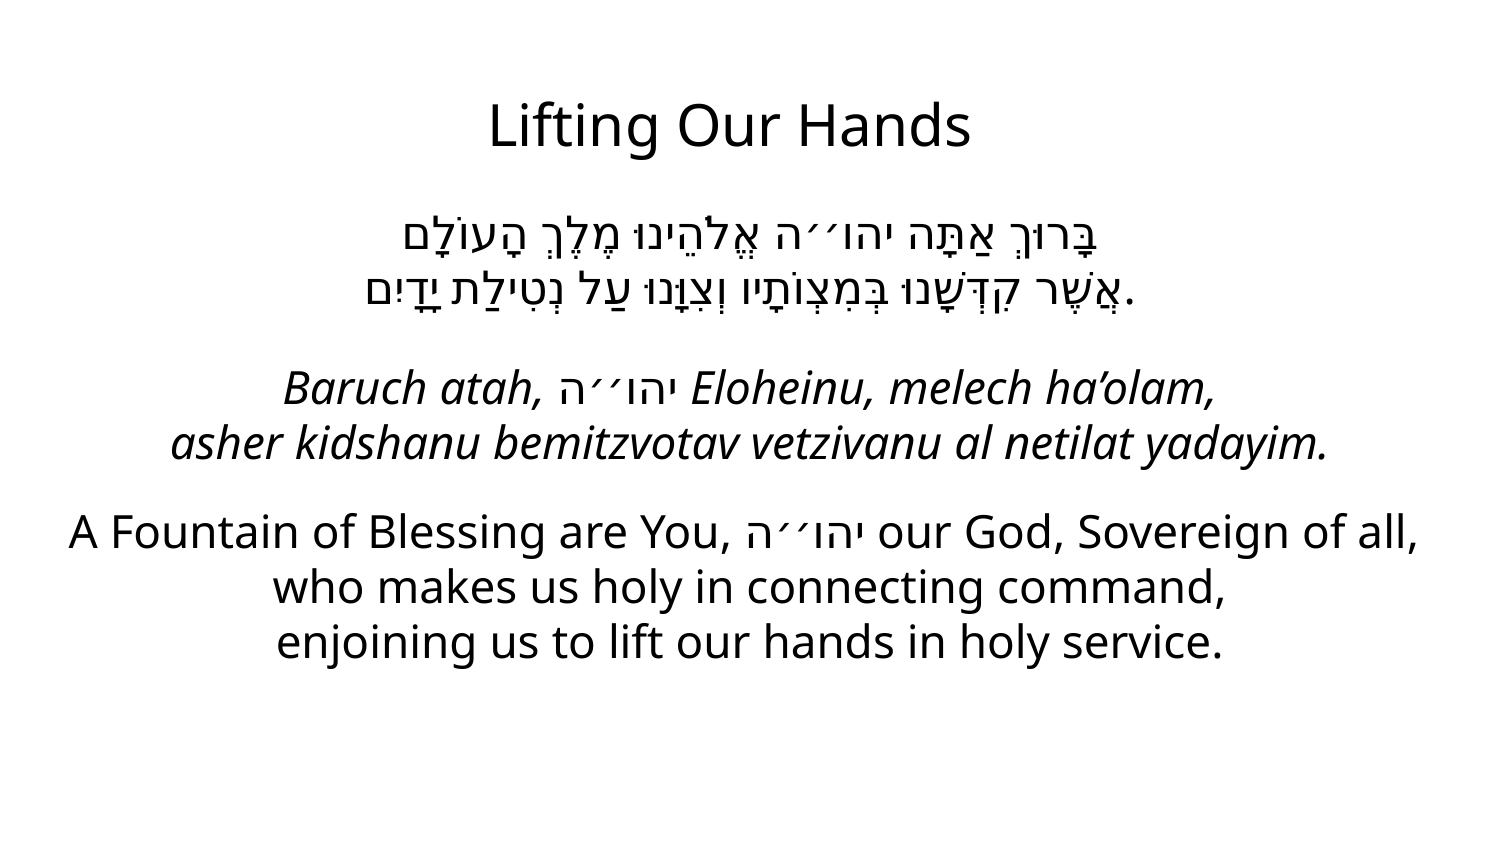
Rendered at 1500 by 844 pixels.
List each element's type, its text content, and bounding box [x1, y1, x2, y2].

list בָּרוּךְ אַתָּה יהו׳׳ה אֱלֹהֵינוּ מֶלֶךְ הָעוֹלָם אֲשֶׁר קִדְּשָׁנוּ בְּמִצְוֹתָיו וְצִוָּנוּ עַל נְטִילַת יָדָיִם. Baruch atah, יהו׳׳ה Eloheinu, melech ha’olam, asher kidshanu bemitzvotav vetzivanu al netilat yadayim. A Fountain of Blessing are You, יהו׳׳ה our God, Sovereign of all, who makes us holy in connecting command, enjoining us to lift our hands in holy service. [51, 189, 1449, 750]
title Lifting Our Hands [51, 72, 1449, 167]
